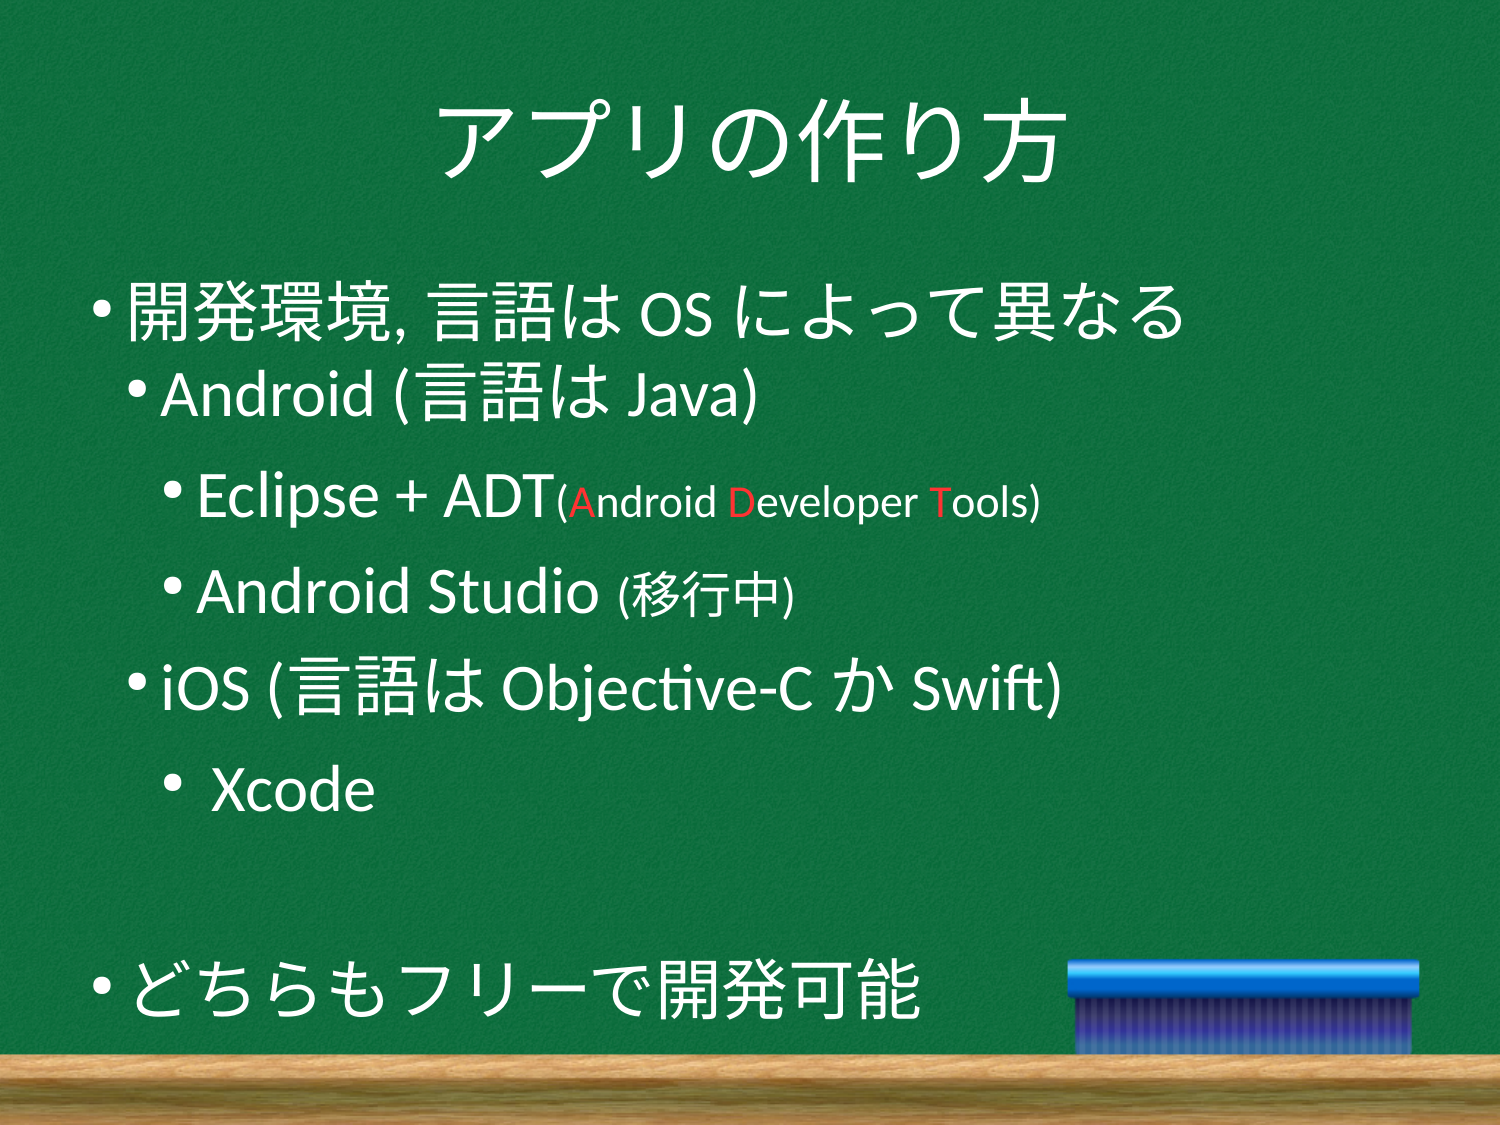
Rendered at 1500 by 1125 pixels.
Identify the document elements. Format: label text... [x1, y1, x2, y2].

picture [0, 0, 1500, 1125]
title アプリの作り方 [75, 45, 1425, 233]
list 開発環境, 言語は OS によって異なる Android (言語は Java) Eclipse + ADT(Android Developer Tools) Android Studio (移行中) iOS (言語は Objective-C か Swift) Xcode どちらもフリーで開発可能 [75, 262, 1425, 1005]
